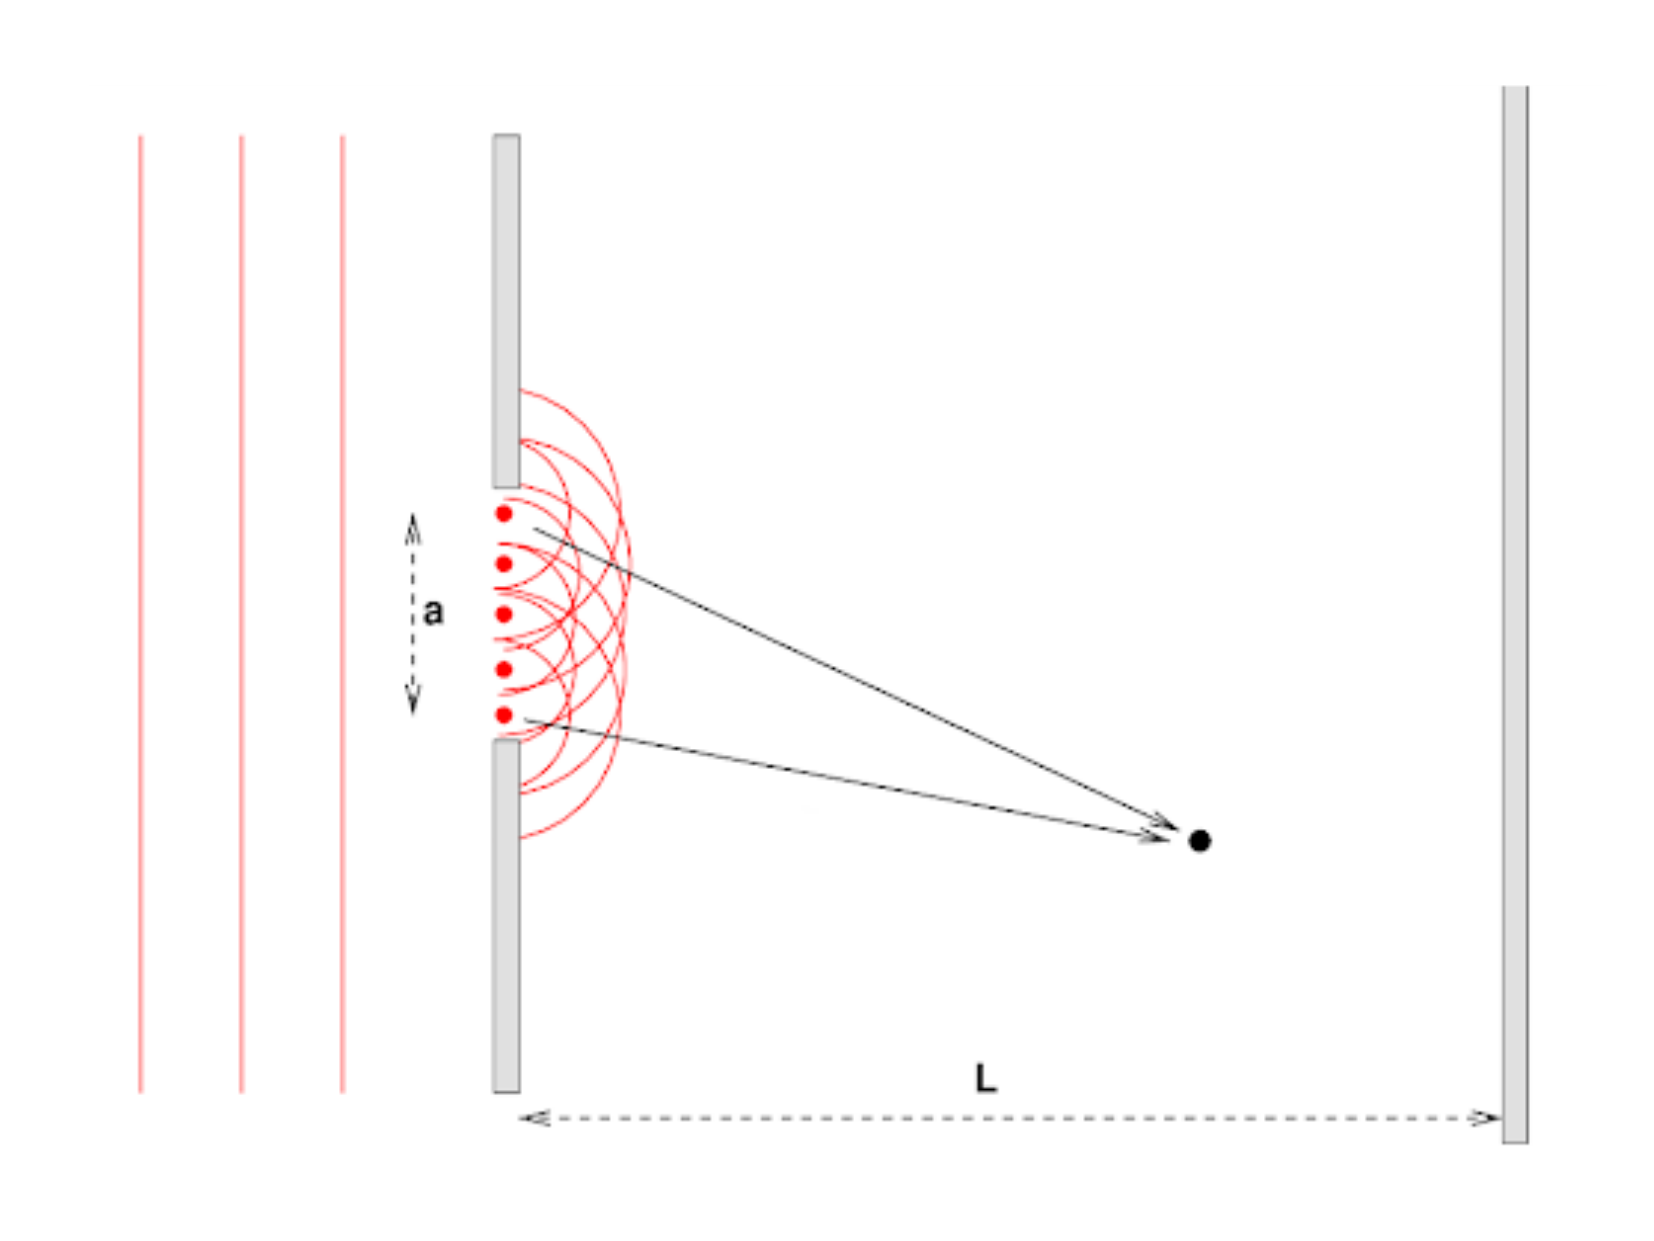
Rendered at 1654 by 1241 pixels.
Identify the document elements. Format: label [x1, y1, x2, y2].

picture [89, 84, 1607, 1172]
